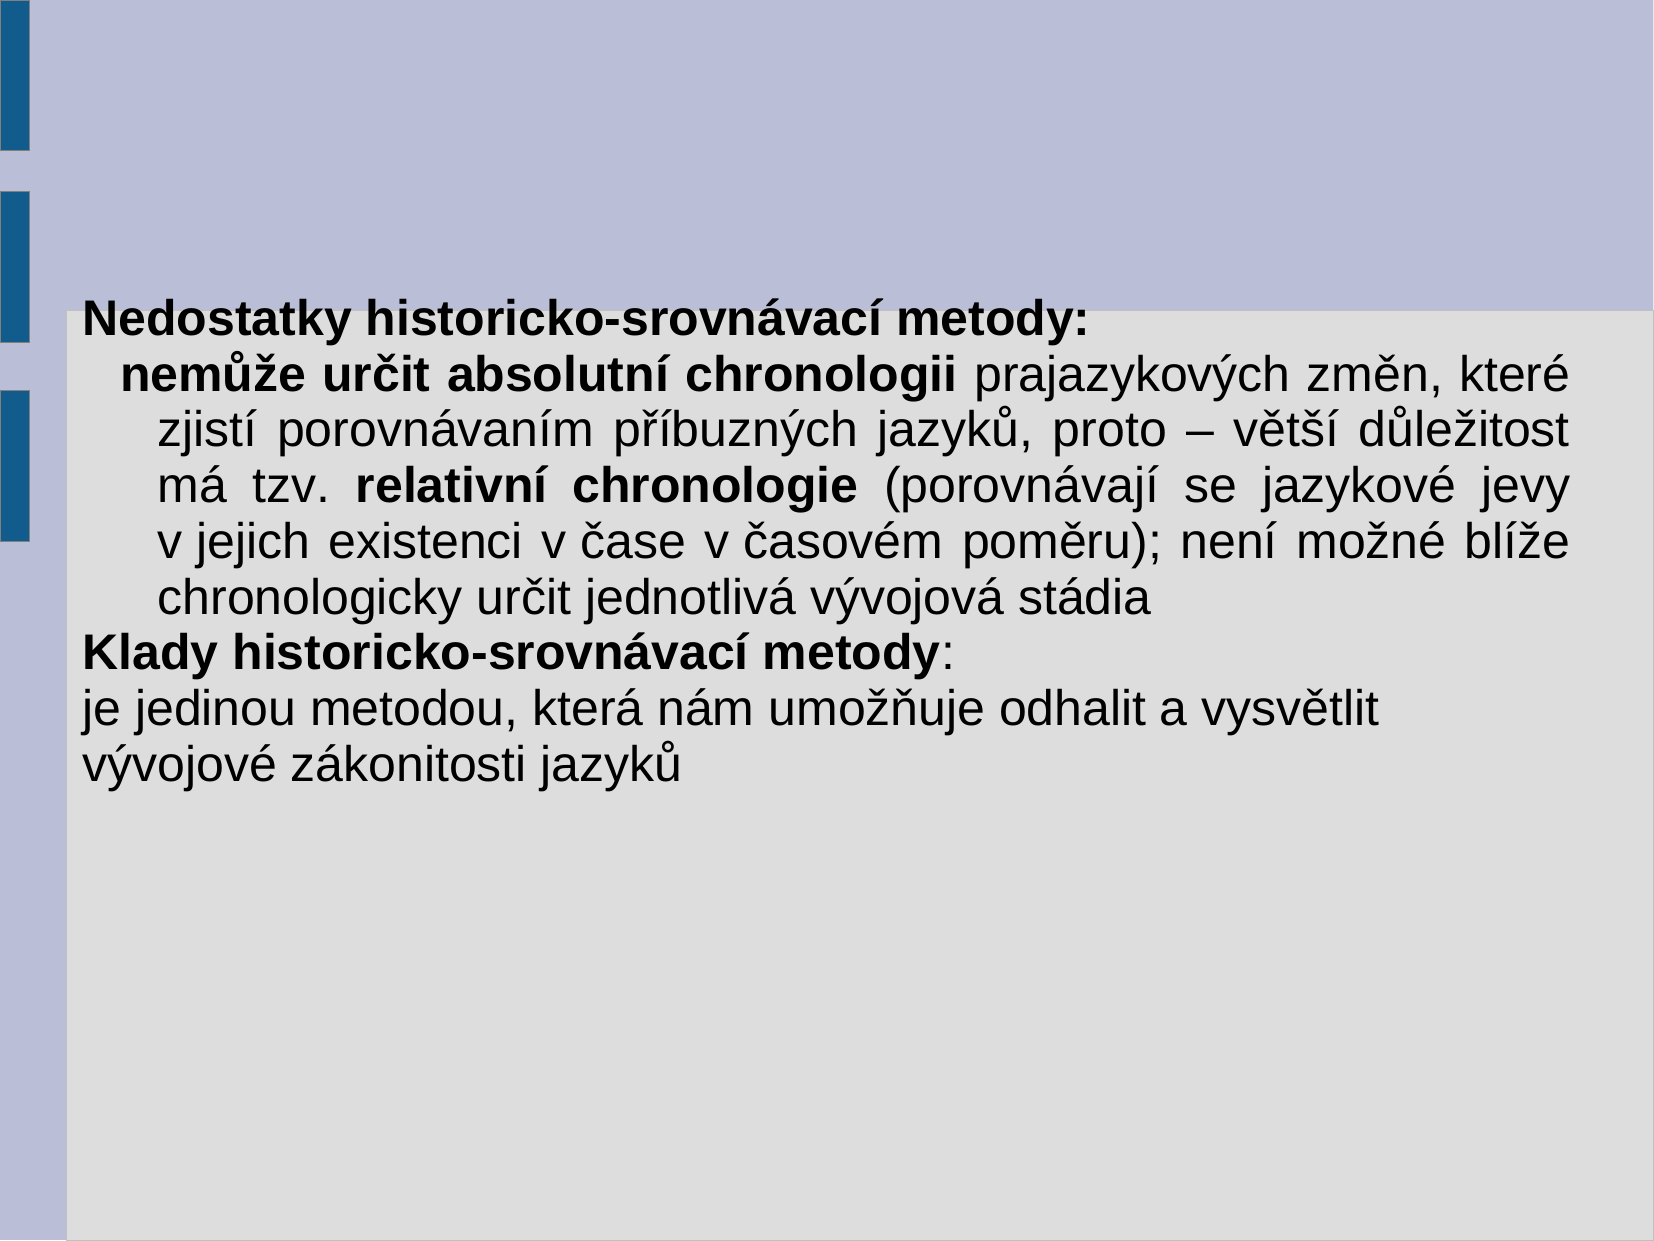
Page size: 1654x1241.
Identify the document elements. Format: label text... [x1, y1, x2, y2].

list Nedostatky historicko-srovnávací metody: nemůže určit absolutní chronologii prajazykových změn, které zjistí porovnávaním příbuzných jazyků, proto – větší důležitost má tzv. relativní chronologie (porovnávají se jazykové jevy v jejich existenci v čase v časovém poměru); není možné blíže chronologicky určit jednotlivá vývojová stádia Klady historicko-srovnávací metody: je jedinou metodou, která nám umožňuje odhalit a vysvětlit vývojové zákonitosti jazyků [82, 290, 1571, 1109]
